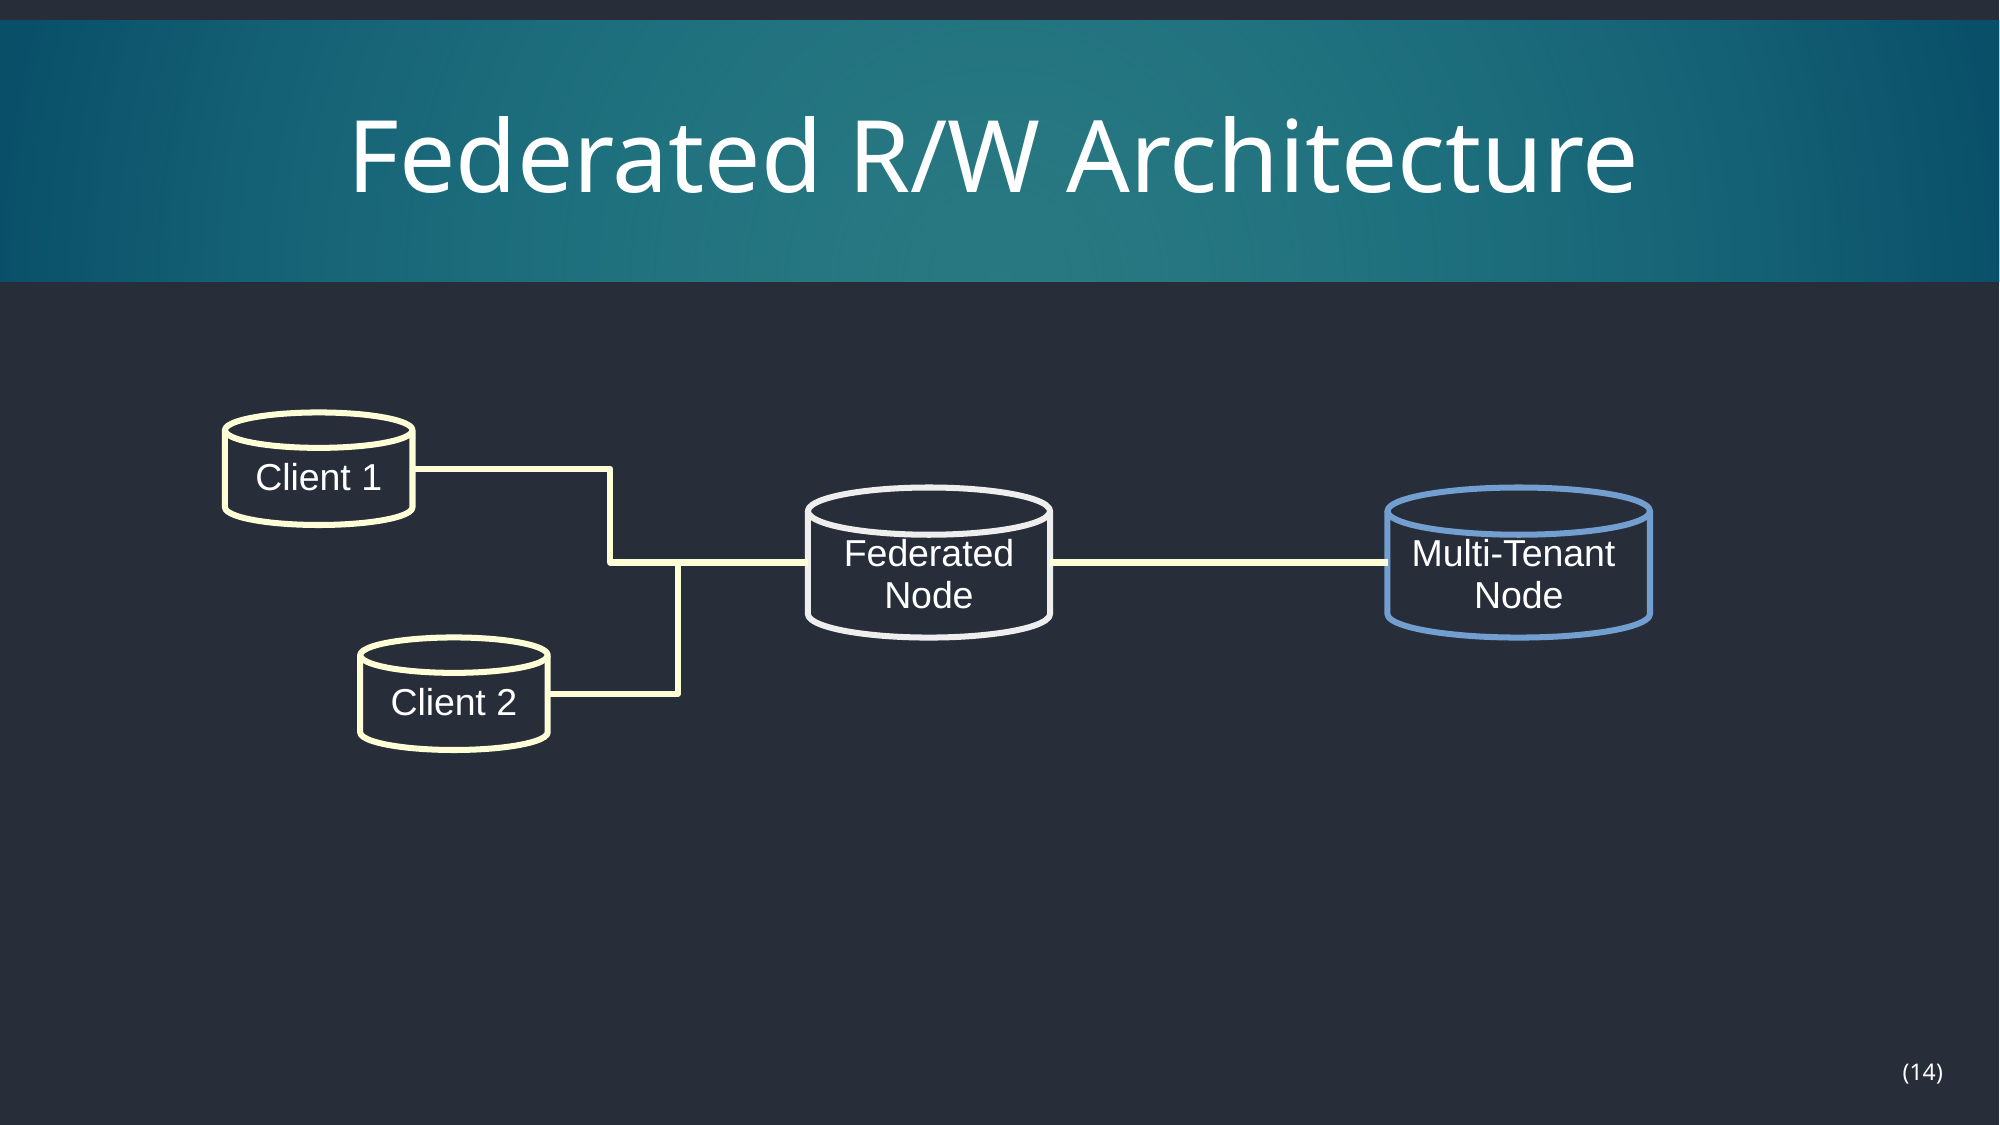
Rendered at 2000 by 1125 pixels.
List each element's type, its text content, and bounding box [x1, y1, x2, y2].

text_box Federated R/W Architecture [37, 85, 1950, 220]
text_box Multi-Tenant Node [1387, 487, 1651, 638]
slide_number (<number>) [1508, 1042, 1959, 1103]
text_box Federated Node [807, 487, 1051, 638]
text_box Client 1 [224, 412, 413, 526]
text_box [0, 20, 2000, 282]
text_box Client 2 [360, 637, 548, 751]
